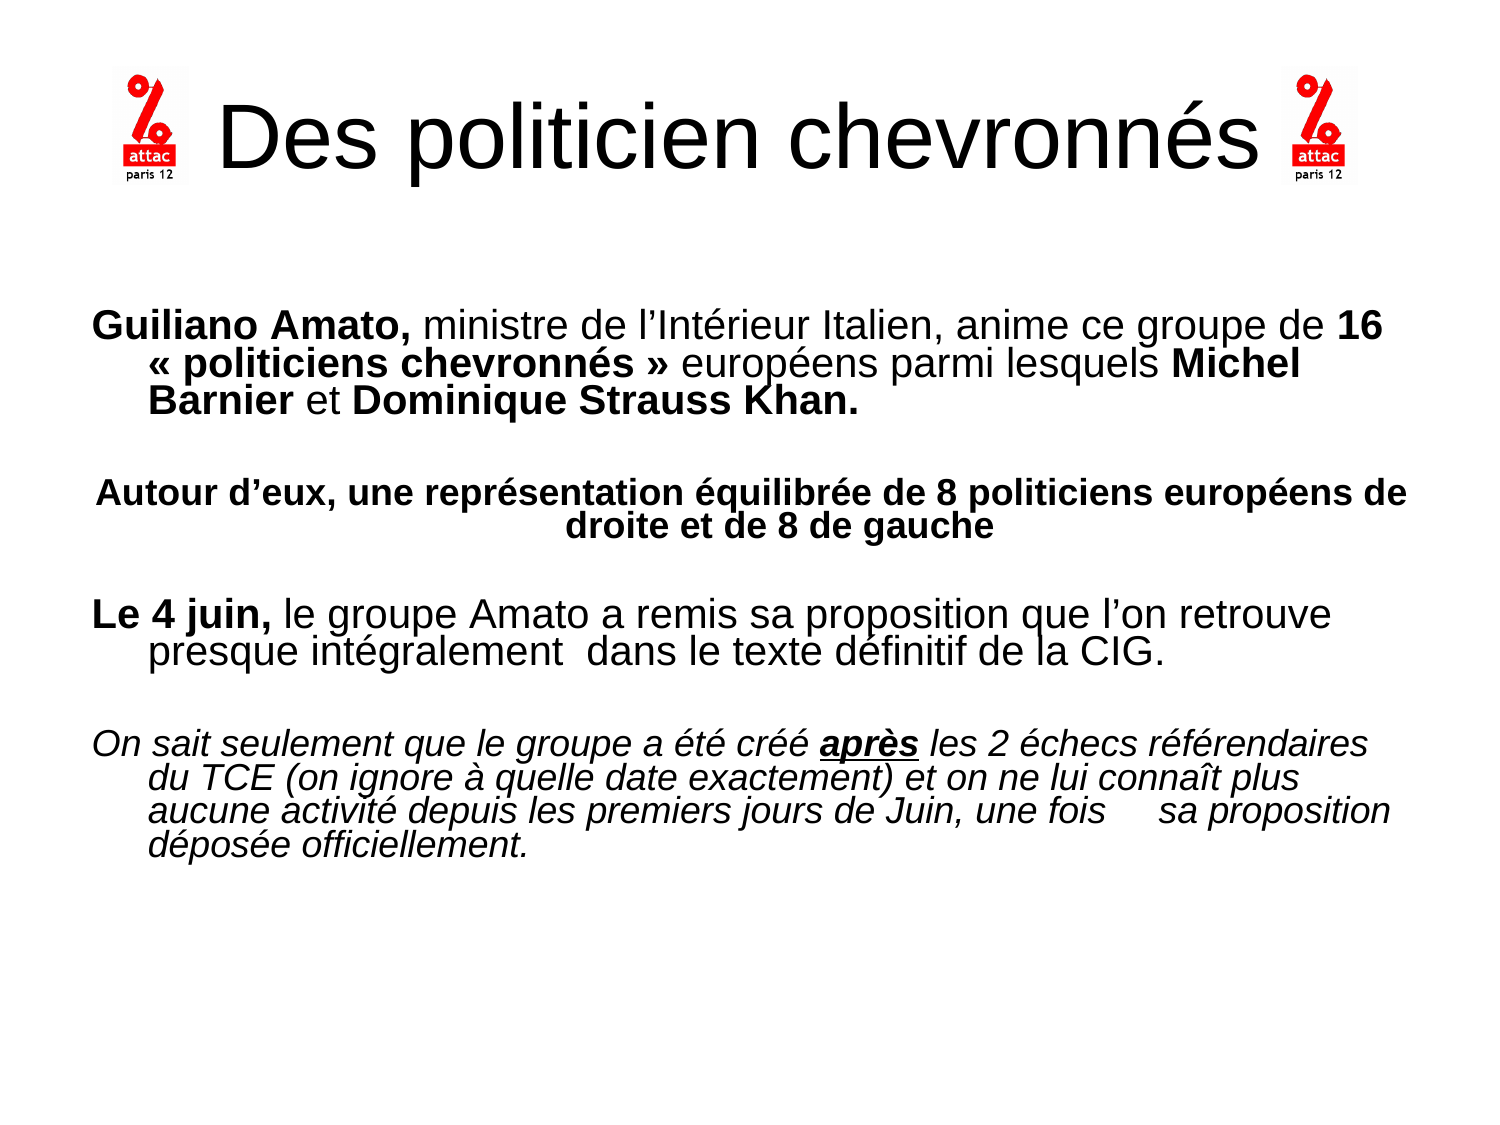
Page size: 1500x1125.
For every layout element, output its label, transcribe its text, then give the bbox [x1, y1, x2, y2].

picture [1281, 66, 1358, 185]
picture [112, 66, 189, 185]
list Guiliano Amato, ministre de l’Intérieur Italien, anime ce groupe de 16 « politiciens chevronnés » européens parmi lesquels Michel Barnier et Dominique Strauss Khan. Autour d’eux, une représentation équilibrée de 8 politiciens européens de droite et de 8 de gauche Le 4 juin, le groupe Amato a remis sa proposition que l’on retrouve presque intégralement dans le texte définitif de la CIG. On sait seulement que le groupe a été créé après les 2 échecs référendaires du TCE (on ignore à quelle date exactement) et on ne lui connaît plus aucune activité depuis les premiers jours de Juin, une fois sa proposition déposée officiellement. [76, 302, 1427, 977]
title Des politicien chevronnés [64, 42, 1415, 231]
